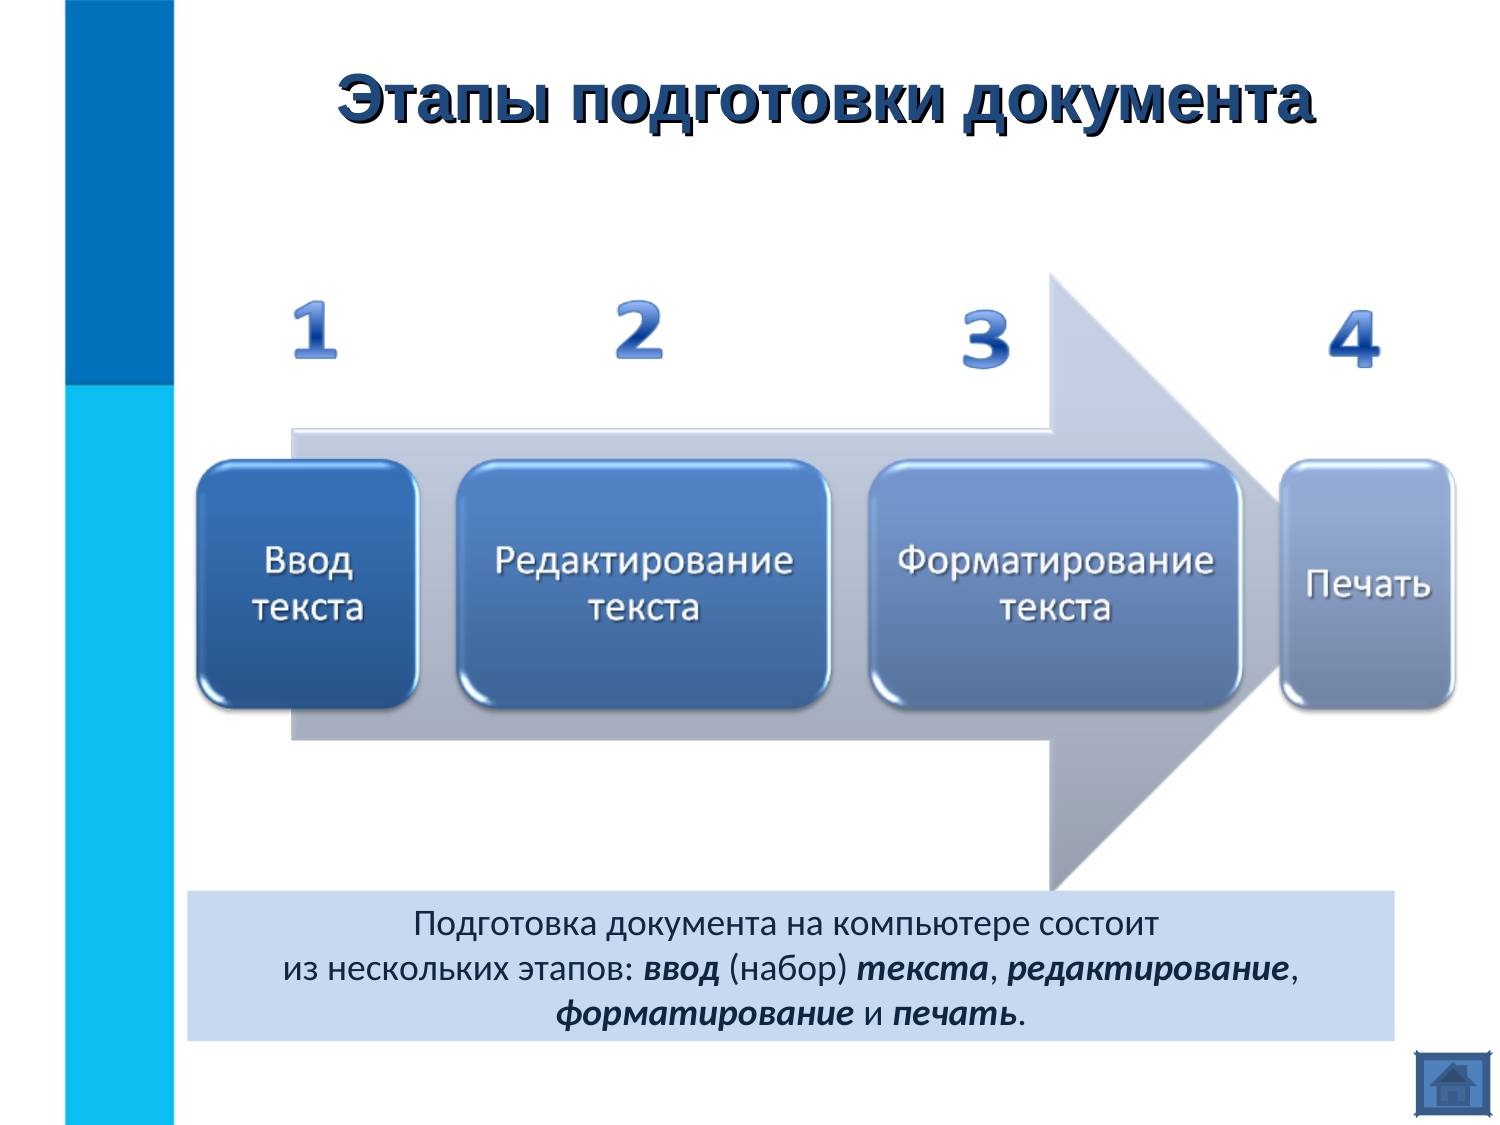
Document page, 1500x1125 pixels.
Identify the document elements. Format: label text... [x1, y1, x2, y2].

text_box [1419, 1054, 1489, 1114]
title Этапы подготовки документа [150, 0, 1500, 188]
picture [0, 0, 1500, 1125]
text_box Подготовка документа на компьютере состоит из нескольких этапов: ввод (набор) текста, редактирование, форматирование и печать. [187, 890, 1395, 1042]
